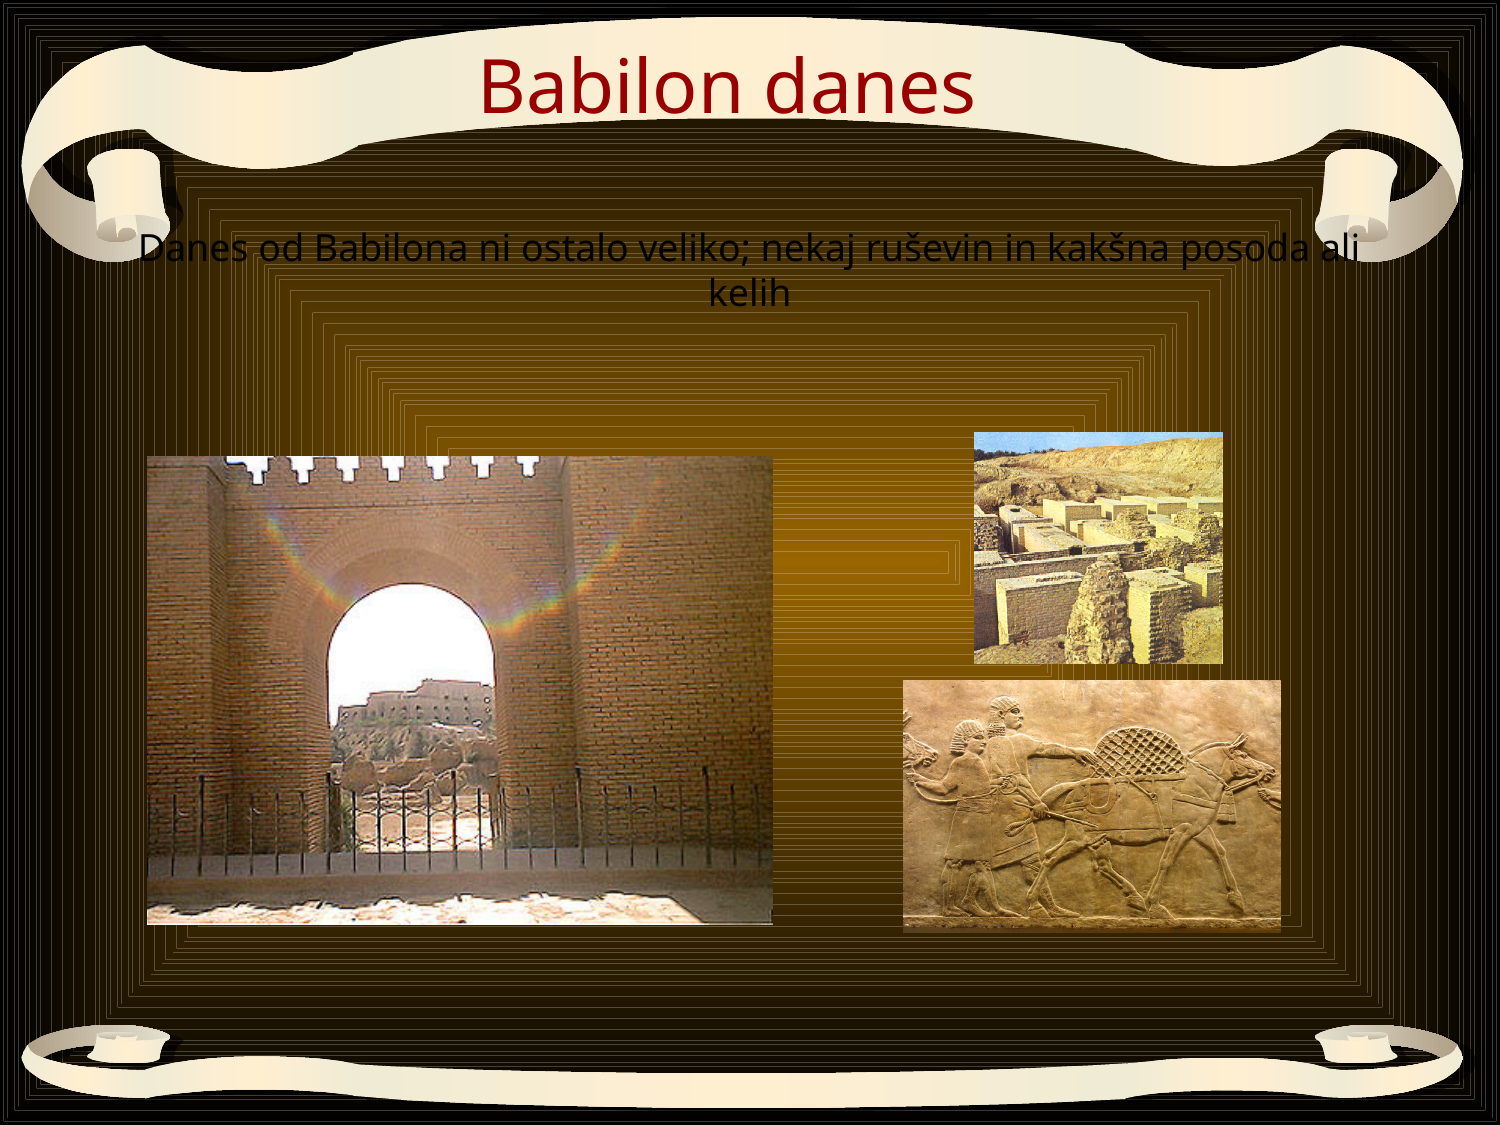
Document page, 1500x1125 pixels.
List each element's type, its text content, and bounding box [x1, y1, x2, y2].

title Danes od Babilona ni ostalo veliko; nekaj ruševin in kakšna posoda ali kelih [112, 174, 1388, 363]
picture [903, 680, 1281, 933]
picture [974, 432, 1223, 664]
picture [147, 456, 773, 925]
text_box Babilon danes [462, 30, 992, 261]
